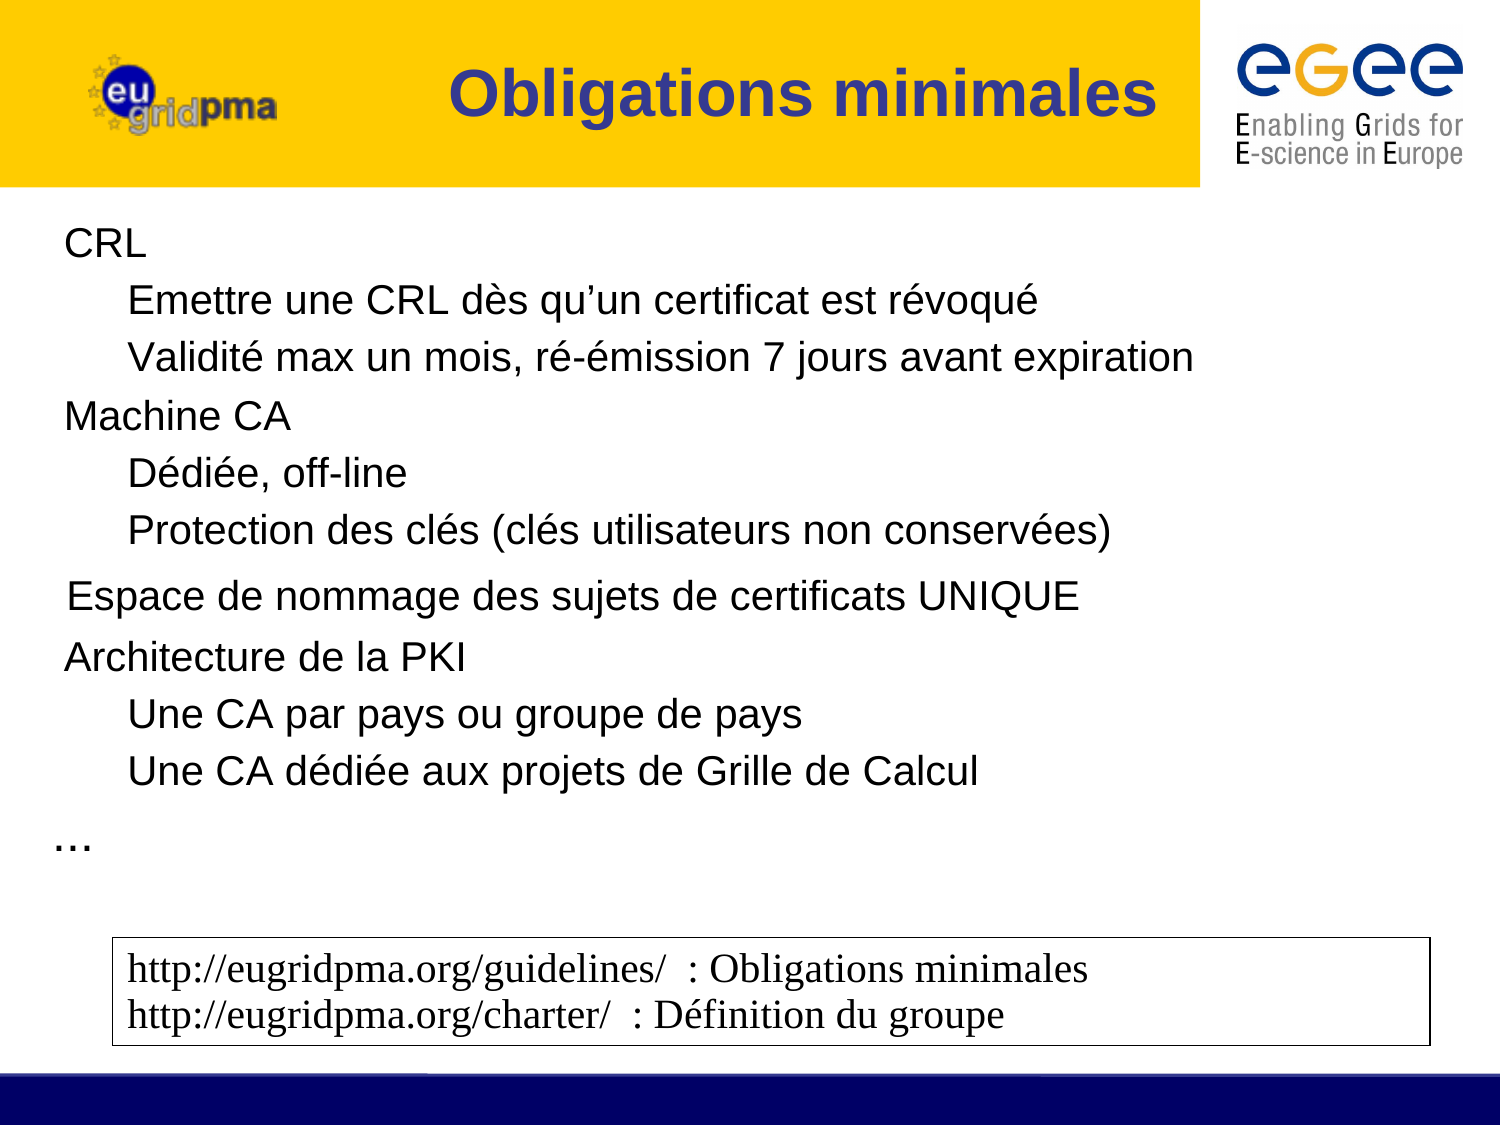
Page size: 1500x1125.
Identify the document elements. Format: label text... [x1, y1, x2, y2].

picture [88, 54, 277, 136]
text_box http://eugridpma.org/guidelines/ : Obligations minimales http://eugridpma.org/charter/ : Définition du groupe [112, 937, 1430, 1046]
picture [1237, 24, 1463, 169]
list CRL Emettre une CRL dès qu’un certificat est révoqué Validité max un mois, ré-émission 7 jours avant expiration Machine CA Dédiée, off-line Protection des clés (clés utilisateurs non conservées) Espace de nommage des sujets de certificats UNIQUE Architecture de la PKI Une CA par pays ou groupe de pays Une CA dédiée aux projets de Grille de Calcul ... [37, 212, 1447, 1047]
title Obligations minimales [12, 35, 1174, 152]
